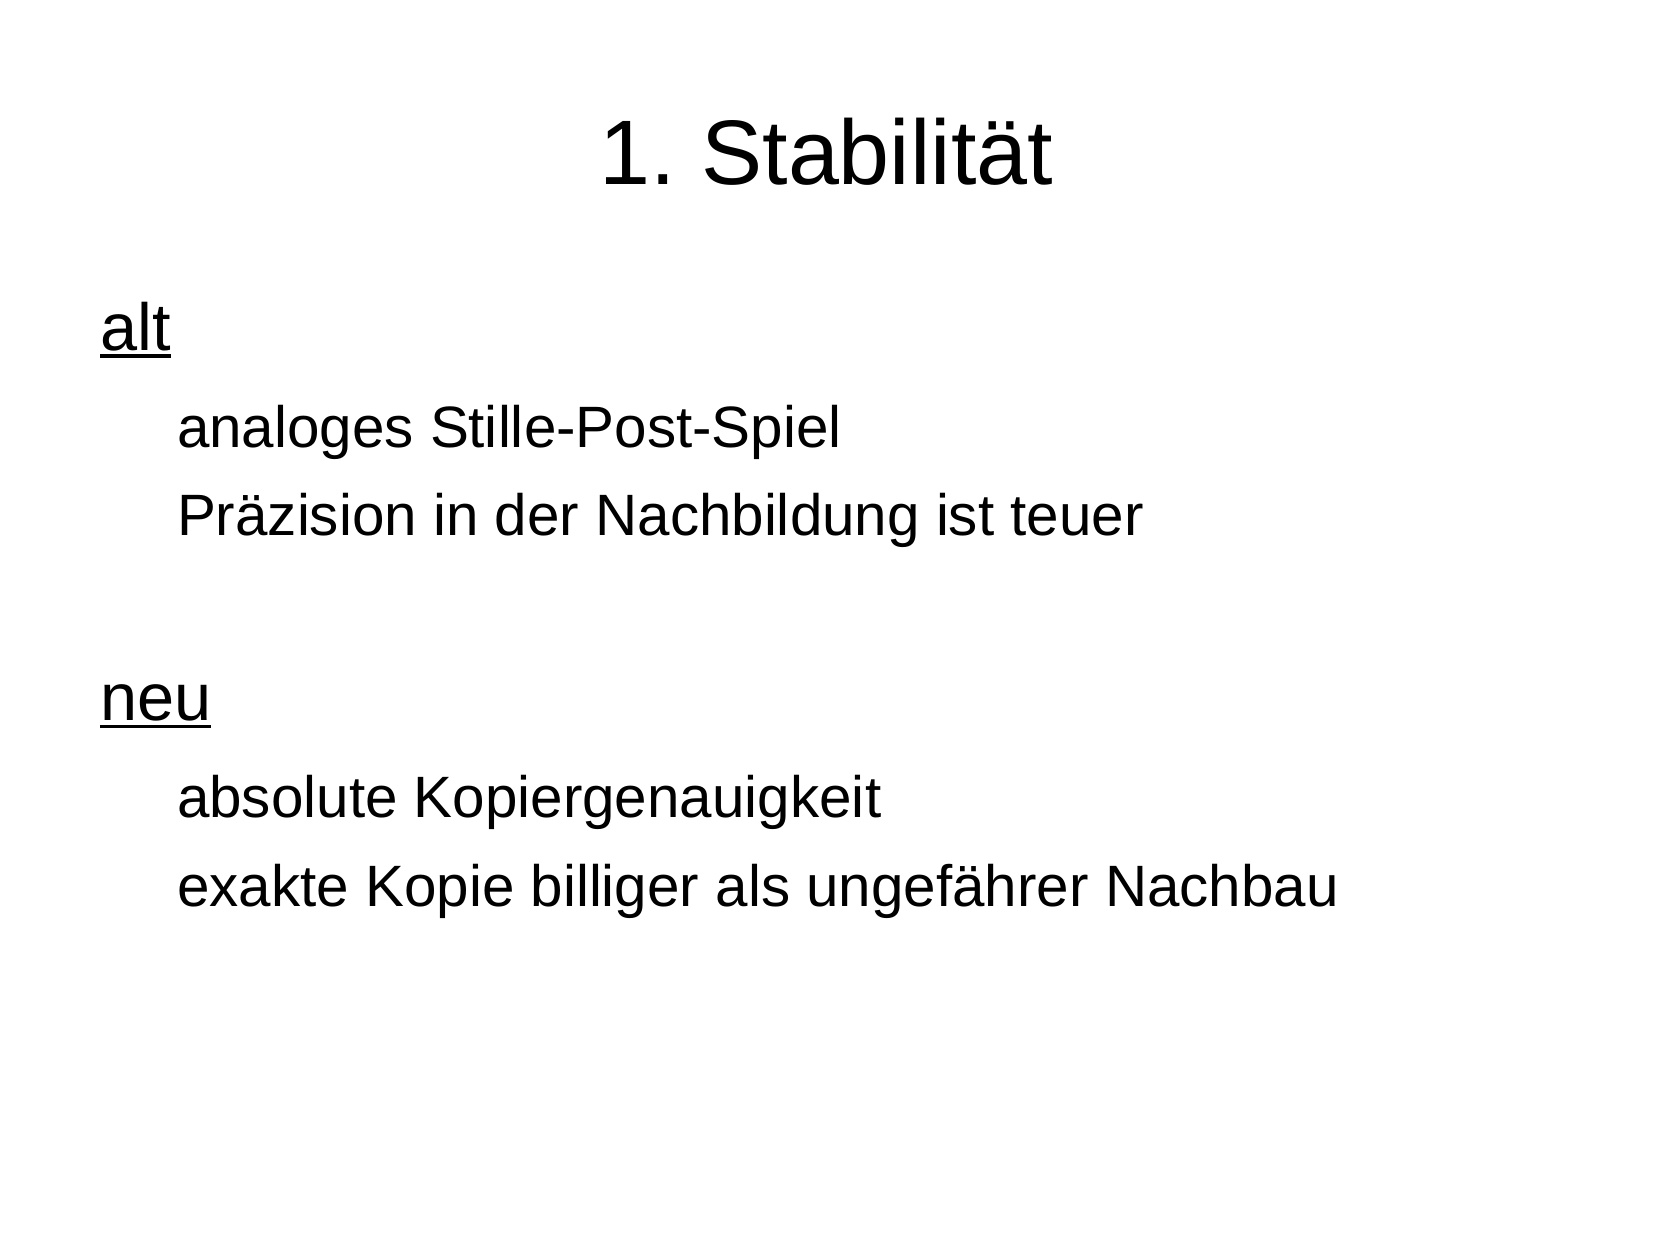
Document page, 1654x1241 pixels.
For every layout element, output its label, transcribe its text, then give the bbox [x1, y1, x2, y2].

title 1. Stabilität [82, 49, 1571, 257]
list alt analoges Stille-Post-Spiel Präzision in der Nachbildung ist teuer neu absolute Kopiergenauigkeit exakte Kopie billiger als ungefährer Nachbau [82, 290, 1571, 1094]
